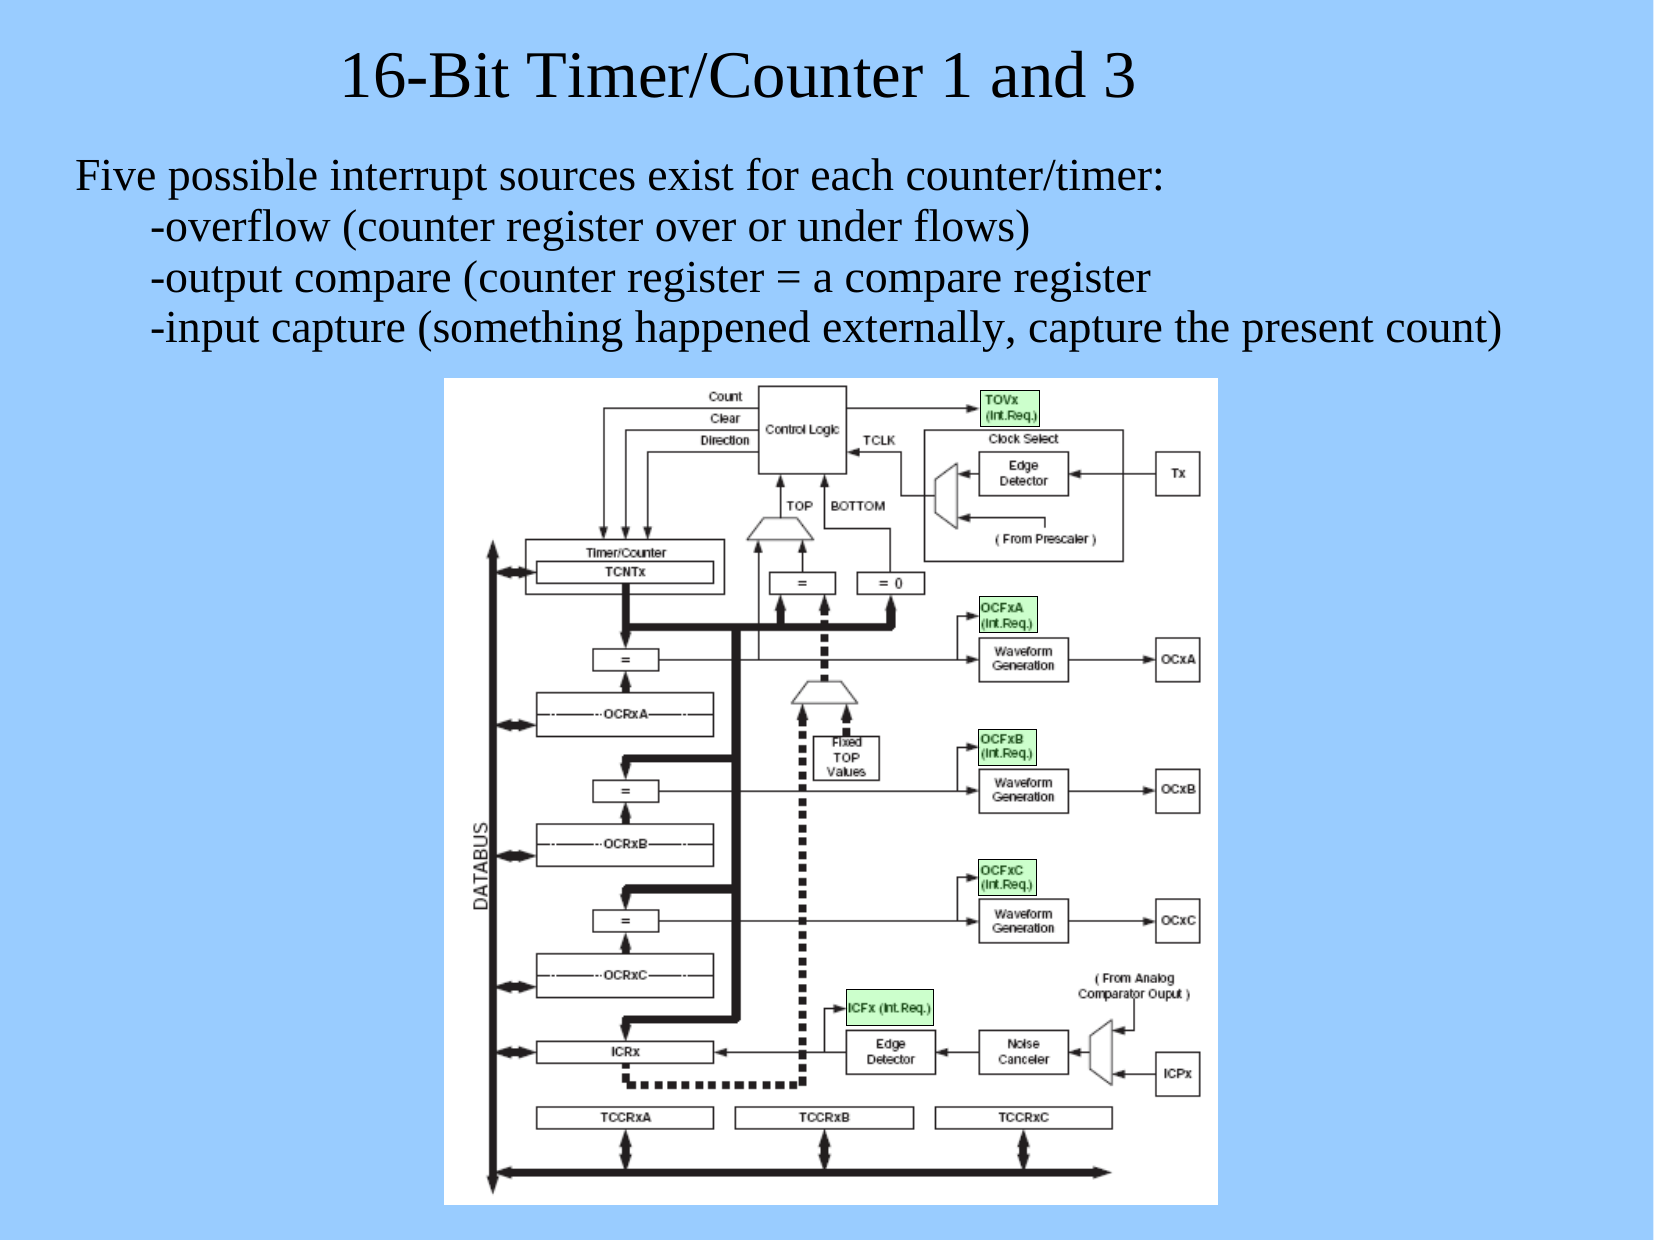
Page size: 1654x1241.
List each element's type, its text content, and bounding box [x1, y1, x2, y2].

text_box 16-Bit Timer/Counter 1 and 3 [339, 38, 1201, 113]
picture [444, 378, 1218, 1205]
text_box [978, 859, 1037, 896]
text_box [979, 596, 1038, 633]
text_box [980, 390, 1040, 427]
text_box [846, 989, 934, 1026]
text_box Five possible interrupt sources exist for each counter/timer: -overflow (counter register over or under flows) -output compare (counter register = a compare register -input capture (something happened externally, capture the present count) [75, 150, 1576, 1165]
text_box [978, 729, 1037, 766]
